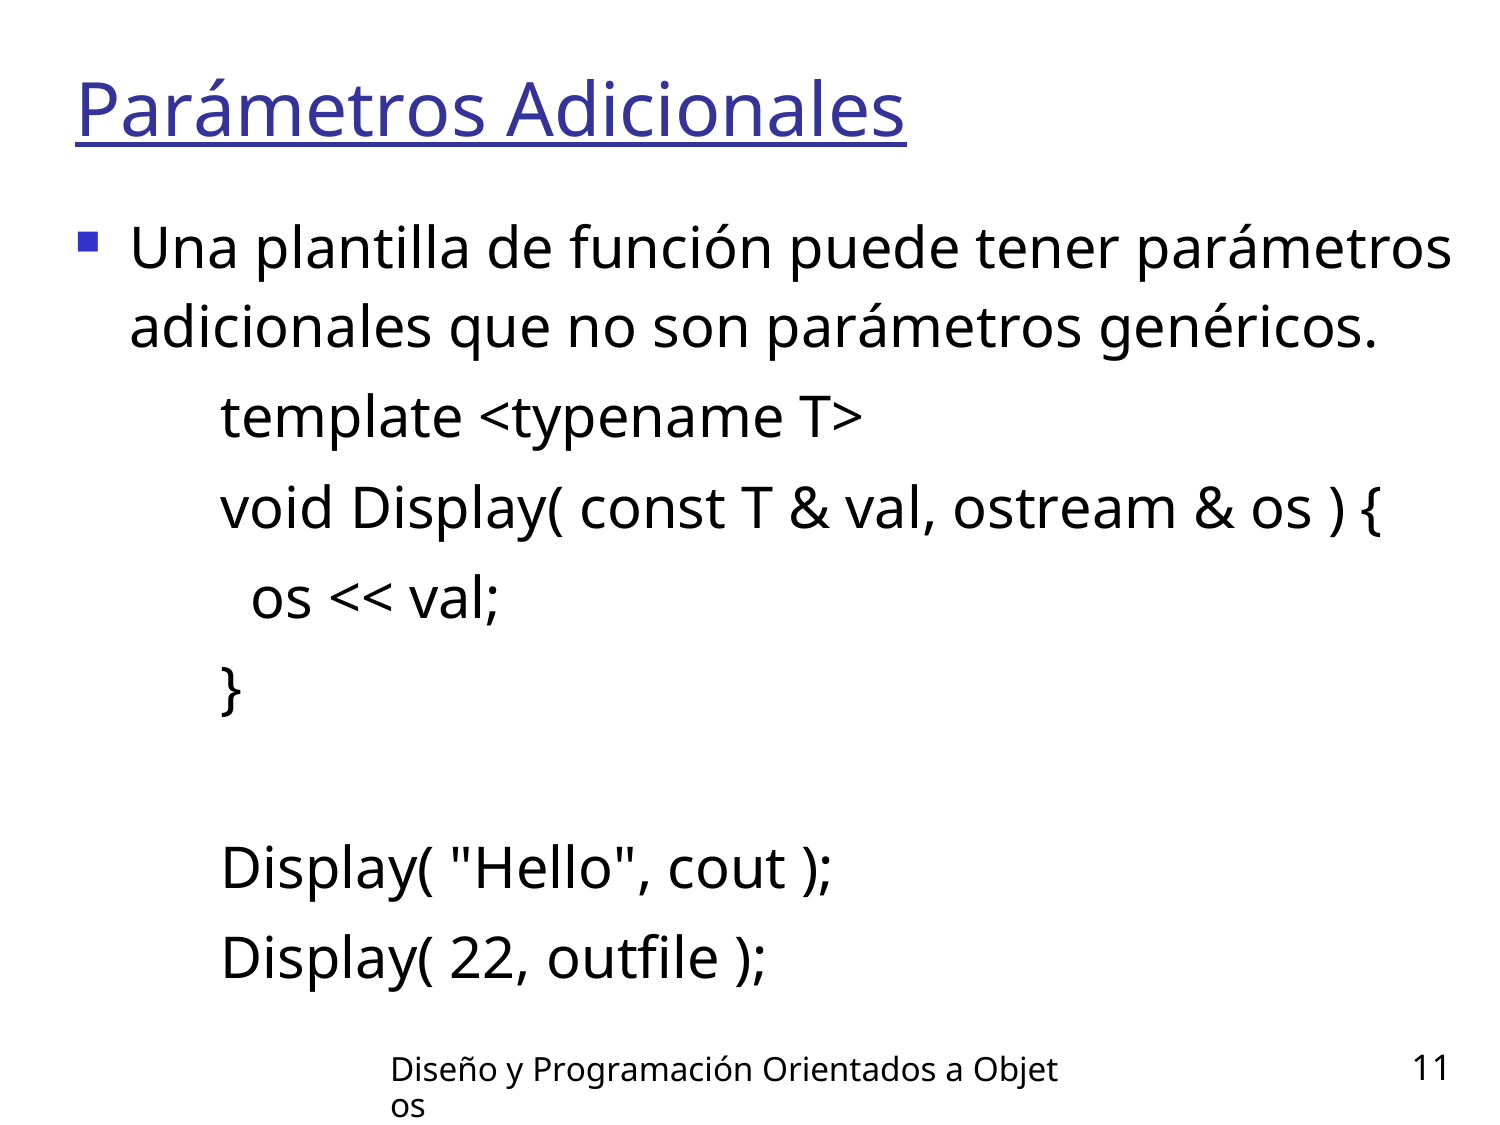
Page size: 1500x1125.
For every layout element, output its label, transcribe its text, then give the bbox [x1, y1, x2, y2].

list Una plantilla de función puede tener parámetros adicionales que no son parámetros genéricos. template <typename T> void Display( const T & val, ostream & os ) { os << val; } Display( "Hello", cout ); Display( 22, outfile ); [75, 207, 1462, 1013]
title Parámetros Adicionales [75, 25, 1466, 188]
